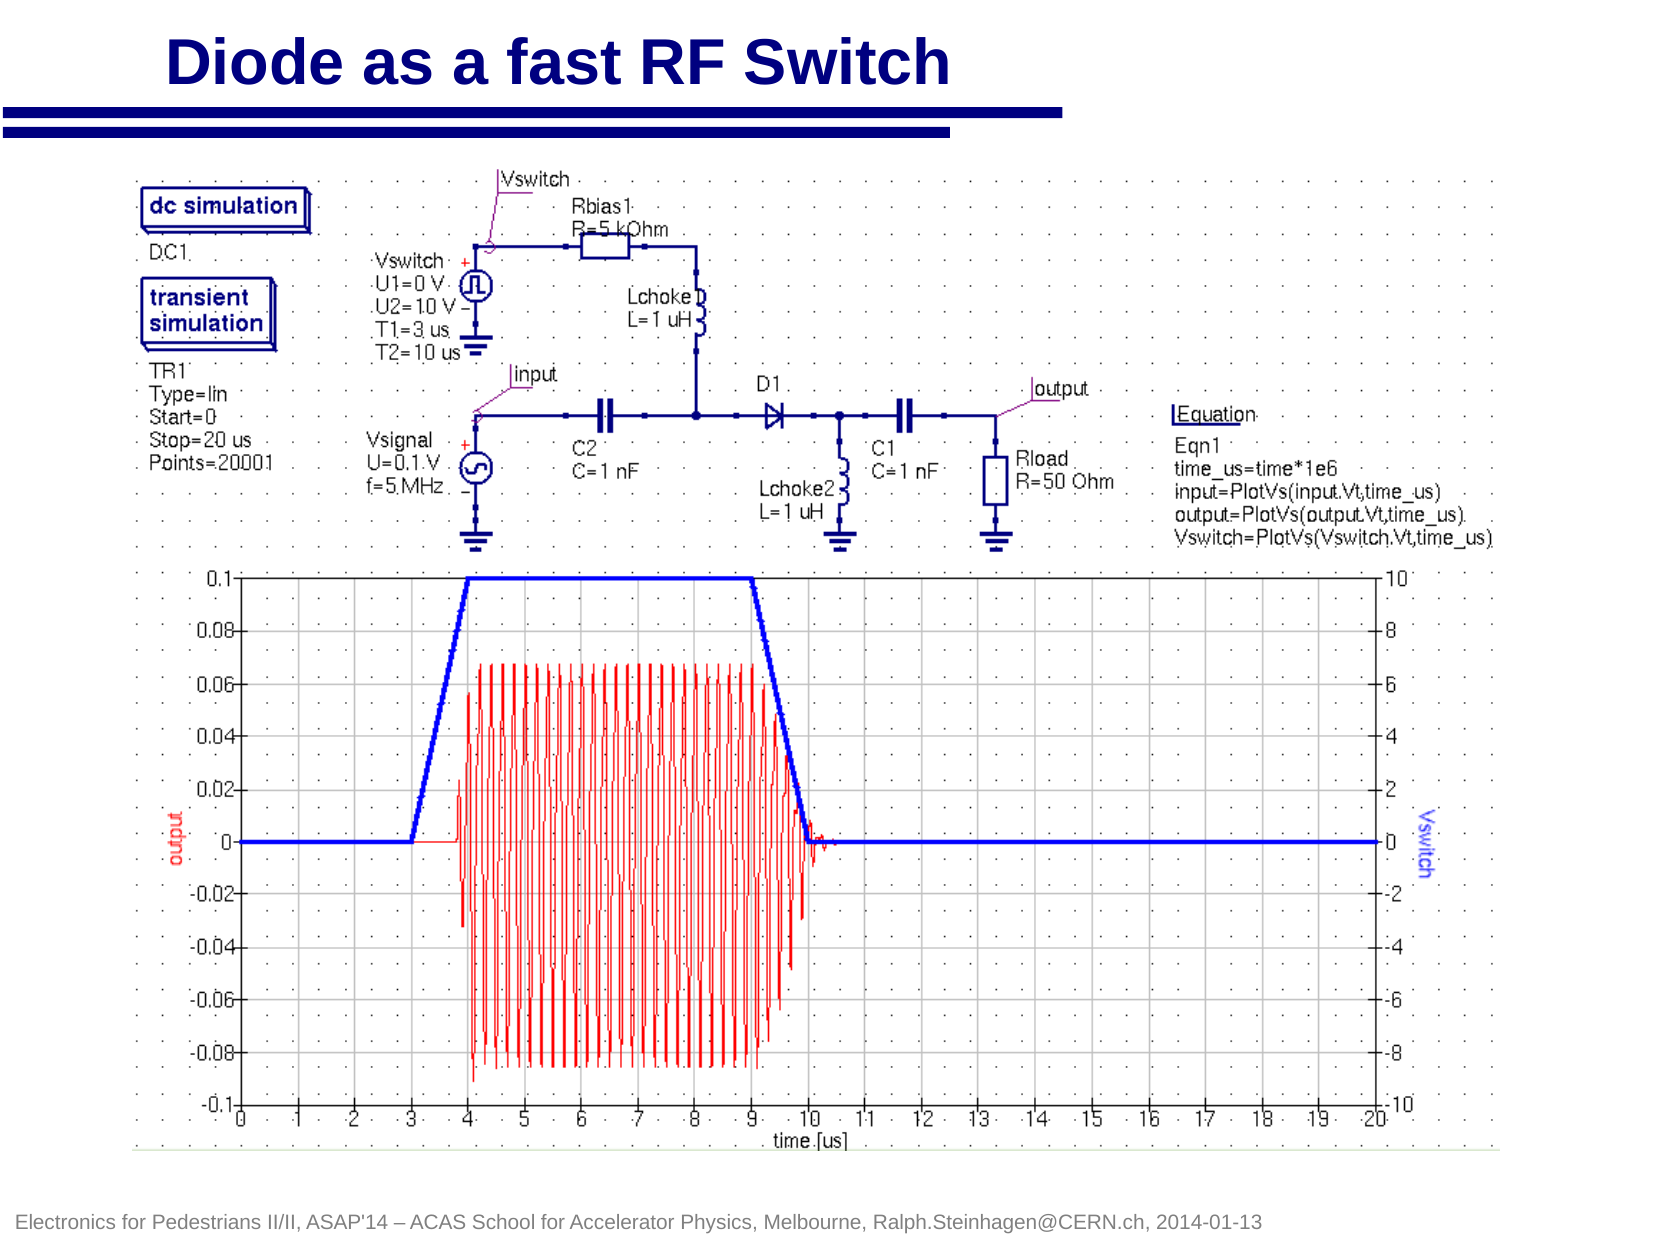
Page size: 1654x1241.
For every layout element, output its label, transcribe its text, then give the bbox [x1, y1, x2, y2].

picture [132, 168, 1500, 1151]
title Diode as a fast RF Switch [165, 0, 1323, 124]
